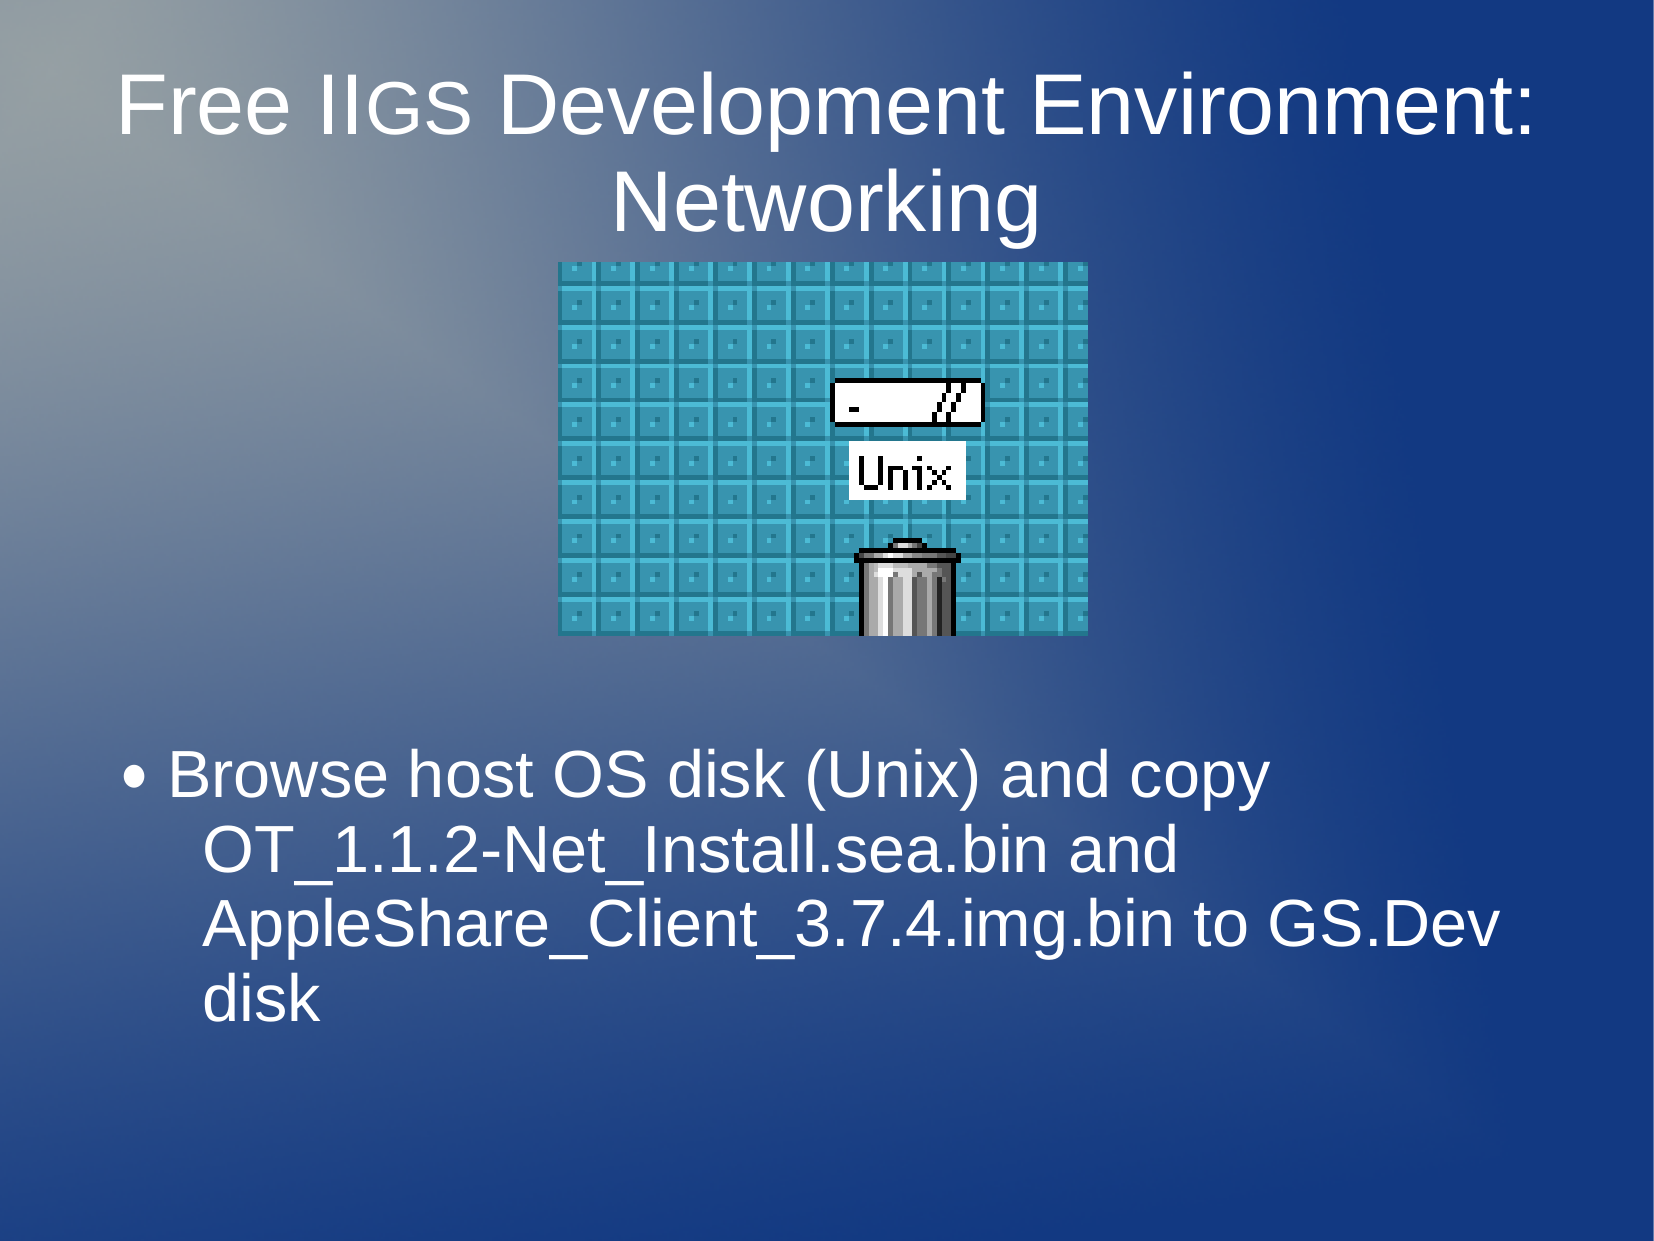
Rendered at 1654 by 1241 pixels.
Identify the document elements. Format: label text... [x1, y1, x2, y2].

title Free IIGS Development Environment: Networking [82, 49, 1571, 257]
subtitle Browse host OS disk (Unix) and copy OT_1.1.2-Net_Install.sea.bin and AppleShare_Client_3.7.4.img.bin to GS.Dev disk [82, 362, 1571, 1036]
picture [0, 0, 1654, 1241]
